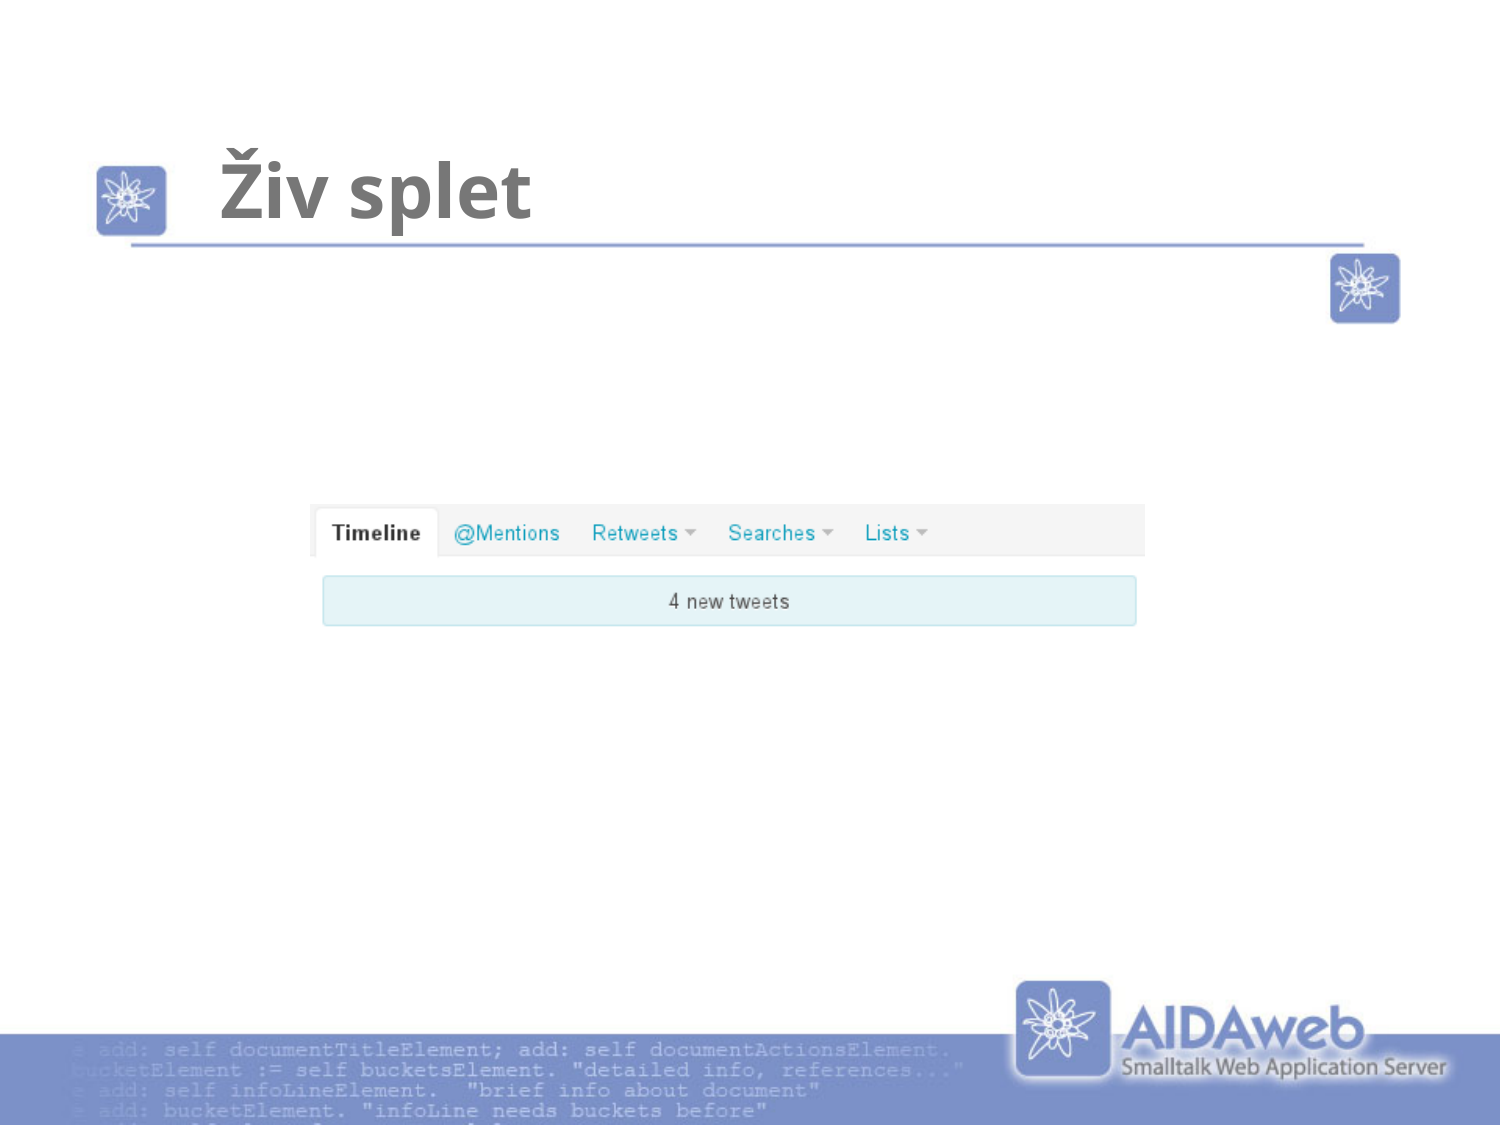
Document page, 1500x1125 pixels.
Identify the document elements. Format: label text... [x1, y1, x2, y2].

picture [0, 0, 1500, 1125]
title Živ splet [181, 147, 1365, 244]
list [137, 290, 1400, 1034]
